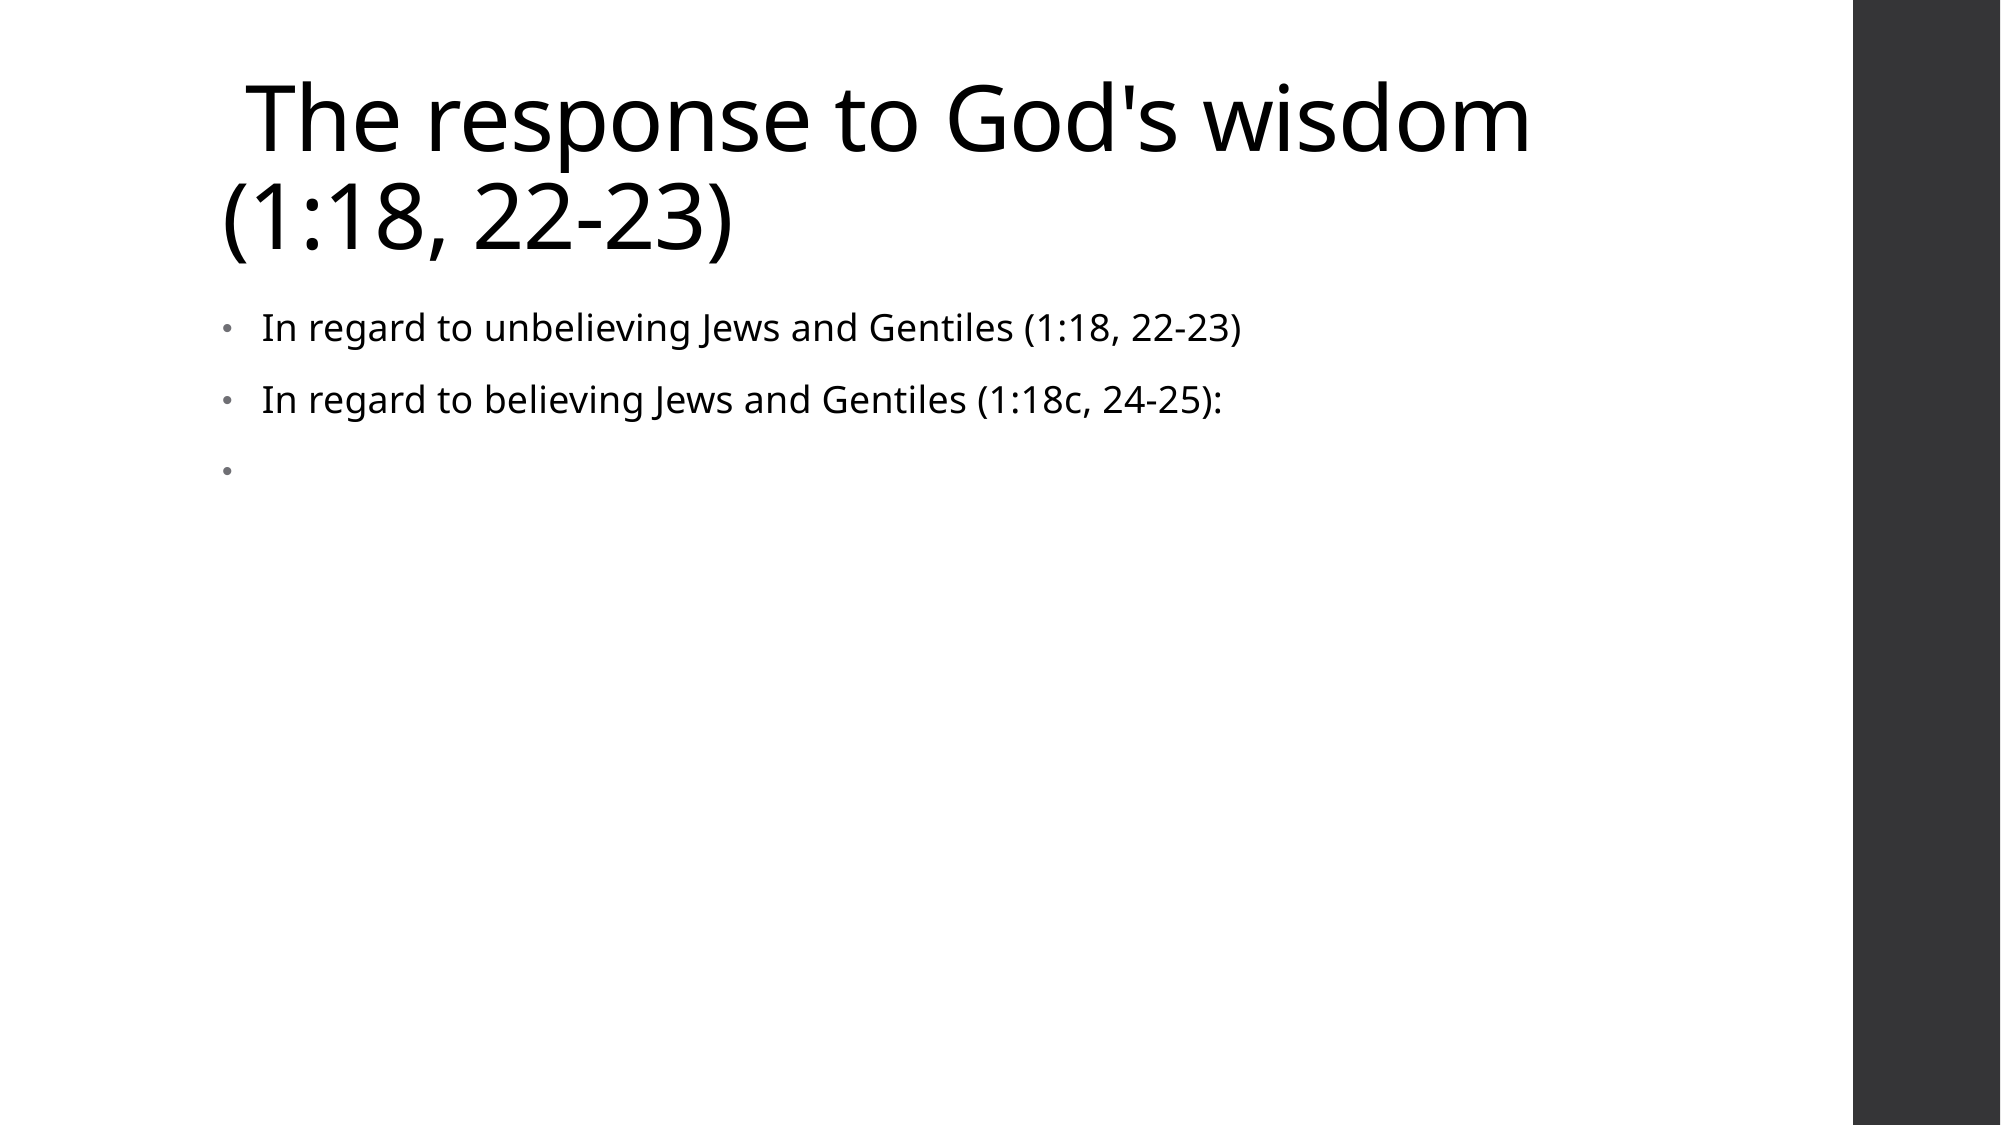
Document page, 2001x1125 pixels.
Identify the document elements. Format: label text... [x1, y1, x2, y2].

list In regard to unbelieving Jews and Gentiles (1:18, 22-23) In regard to believing Jews and Gentiles (1:18c, 24-25): [206, 299, 1617, 1014]
title The response to God's wisdom (1:18, 22-23) [206, 60, 1797, 278]
